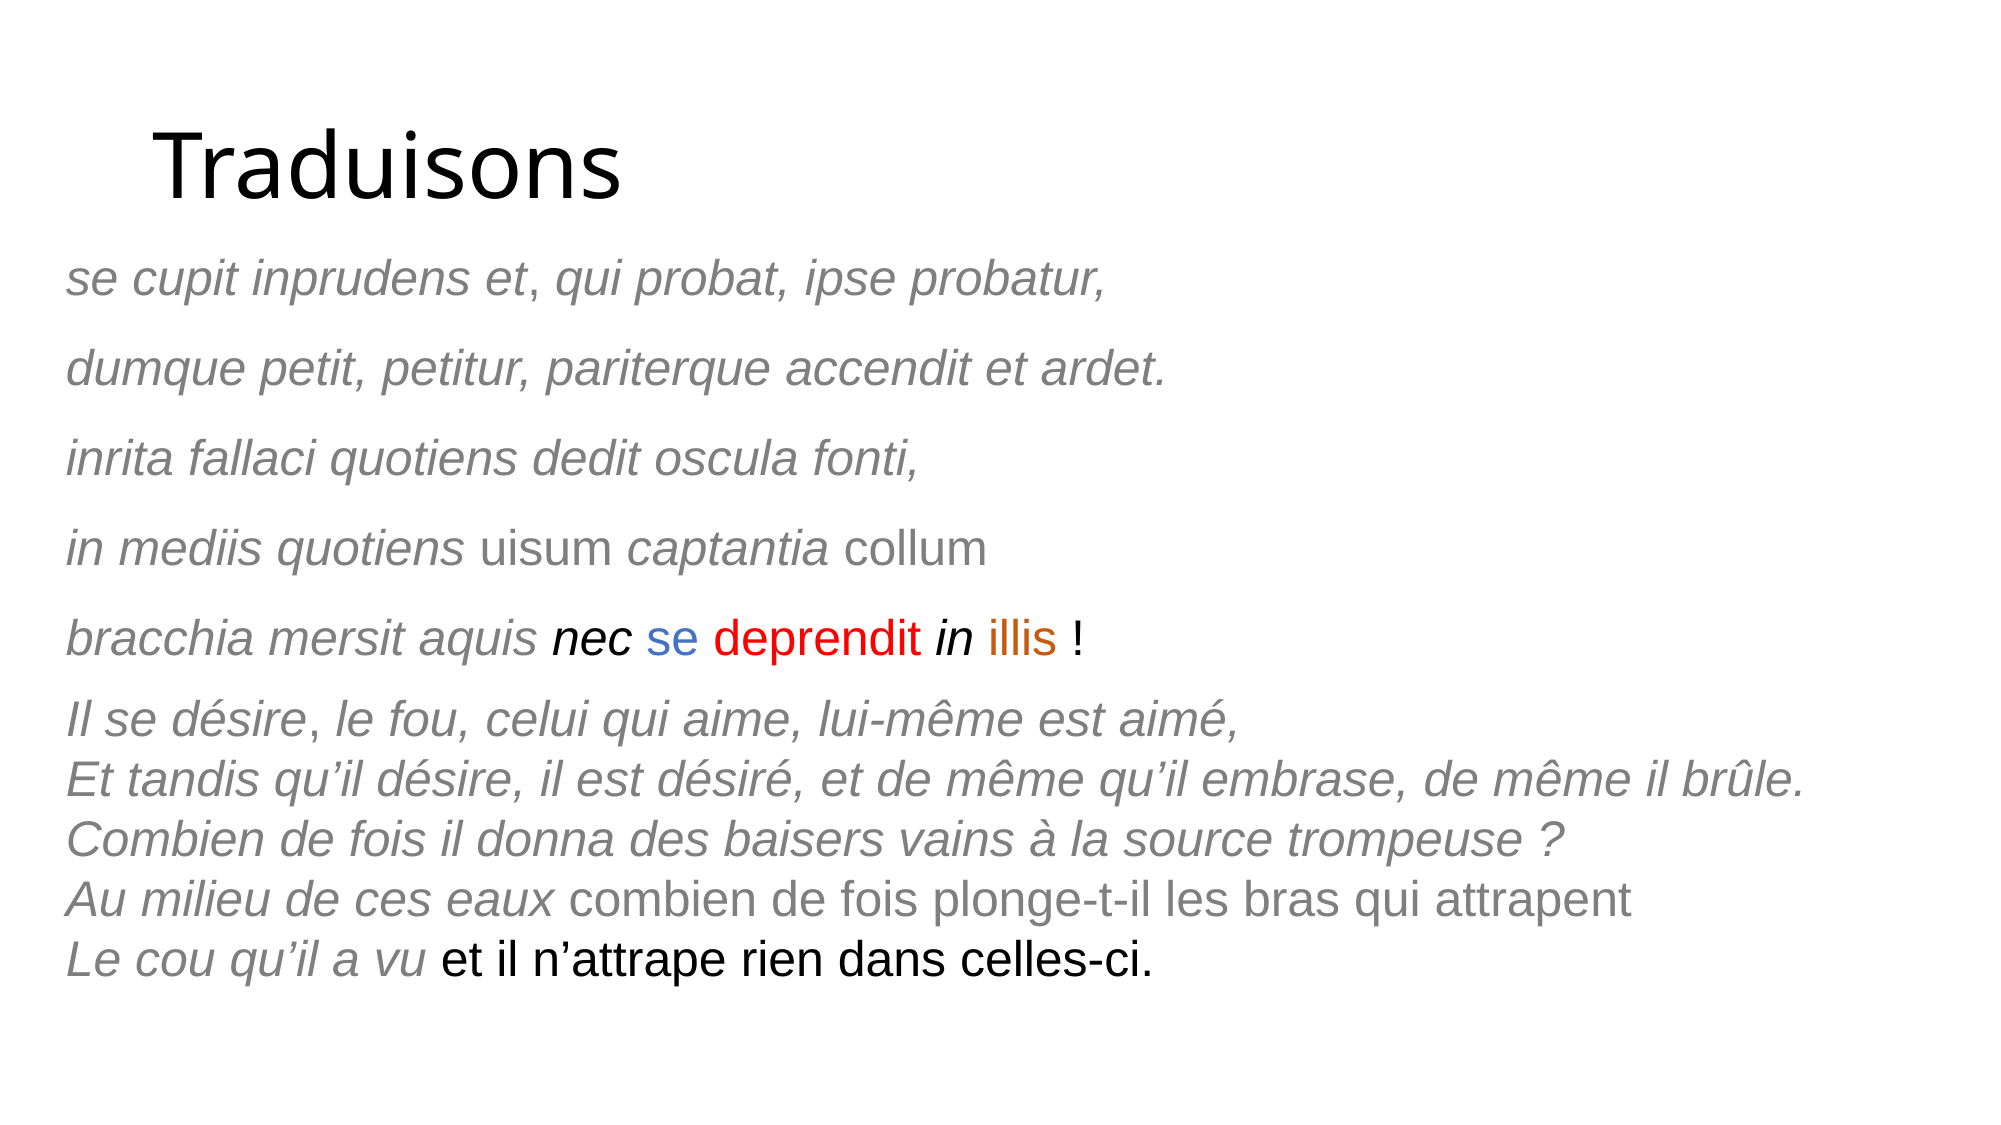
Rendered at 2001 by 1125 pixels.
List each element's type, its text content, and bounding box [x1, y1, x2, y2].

title Traduisons [137, 59, 1863, 207]
list se cupit inprudens et, qui probat, ipse probatur, dumque petit, petitur, pariterque accendit et ardet. inrita fallaci quotiens dedit oscula fonti, in mediis quotiens uisum captantia collum bracchia mersit aquis nec se deprendit in illis ! Il se désire, le fou, celui qui aime, lui-même est aimé, Et tandis qu’il désire, il est désiré, et de même qu’il embrase, de même il brûle. Combien de fois il donna des baisers vains à la source trompeuse ? Au milieu de ces eaux combien de fois plonge-t-il les bras qui attrapent Le cou qu’il a vu et il n’attrape rien dans celles-ci. [50, 207, 2000, 1083]
